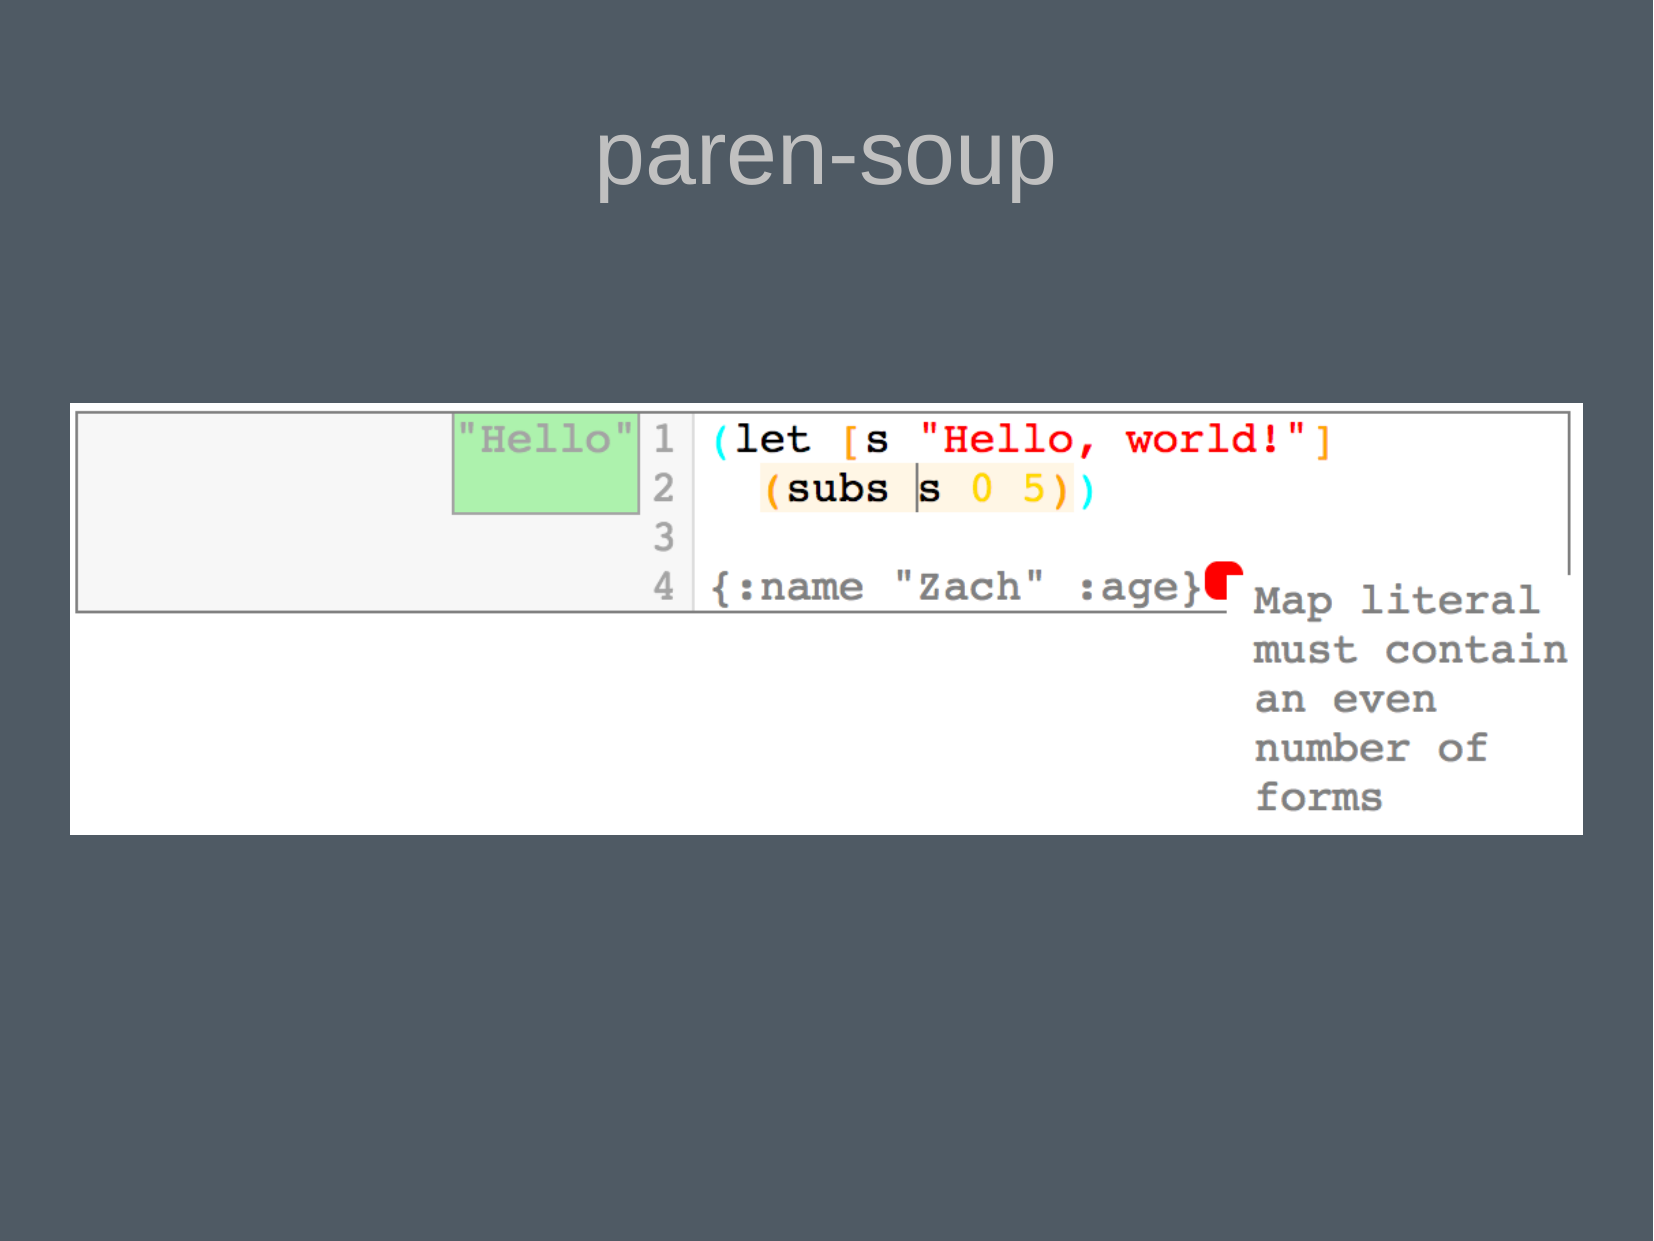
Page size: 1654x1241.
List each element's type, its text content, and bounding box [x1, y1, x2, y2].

picture [70, 403, 1583, 835]
title paren-soup [82, 49, 1571, 257]
